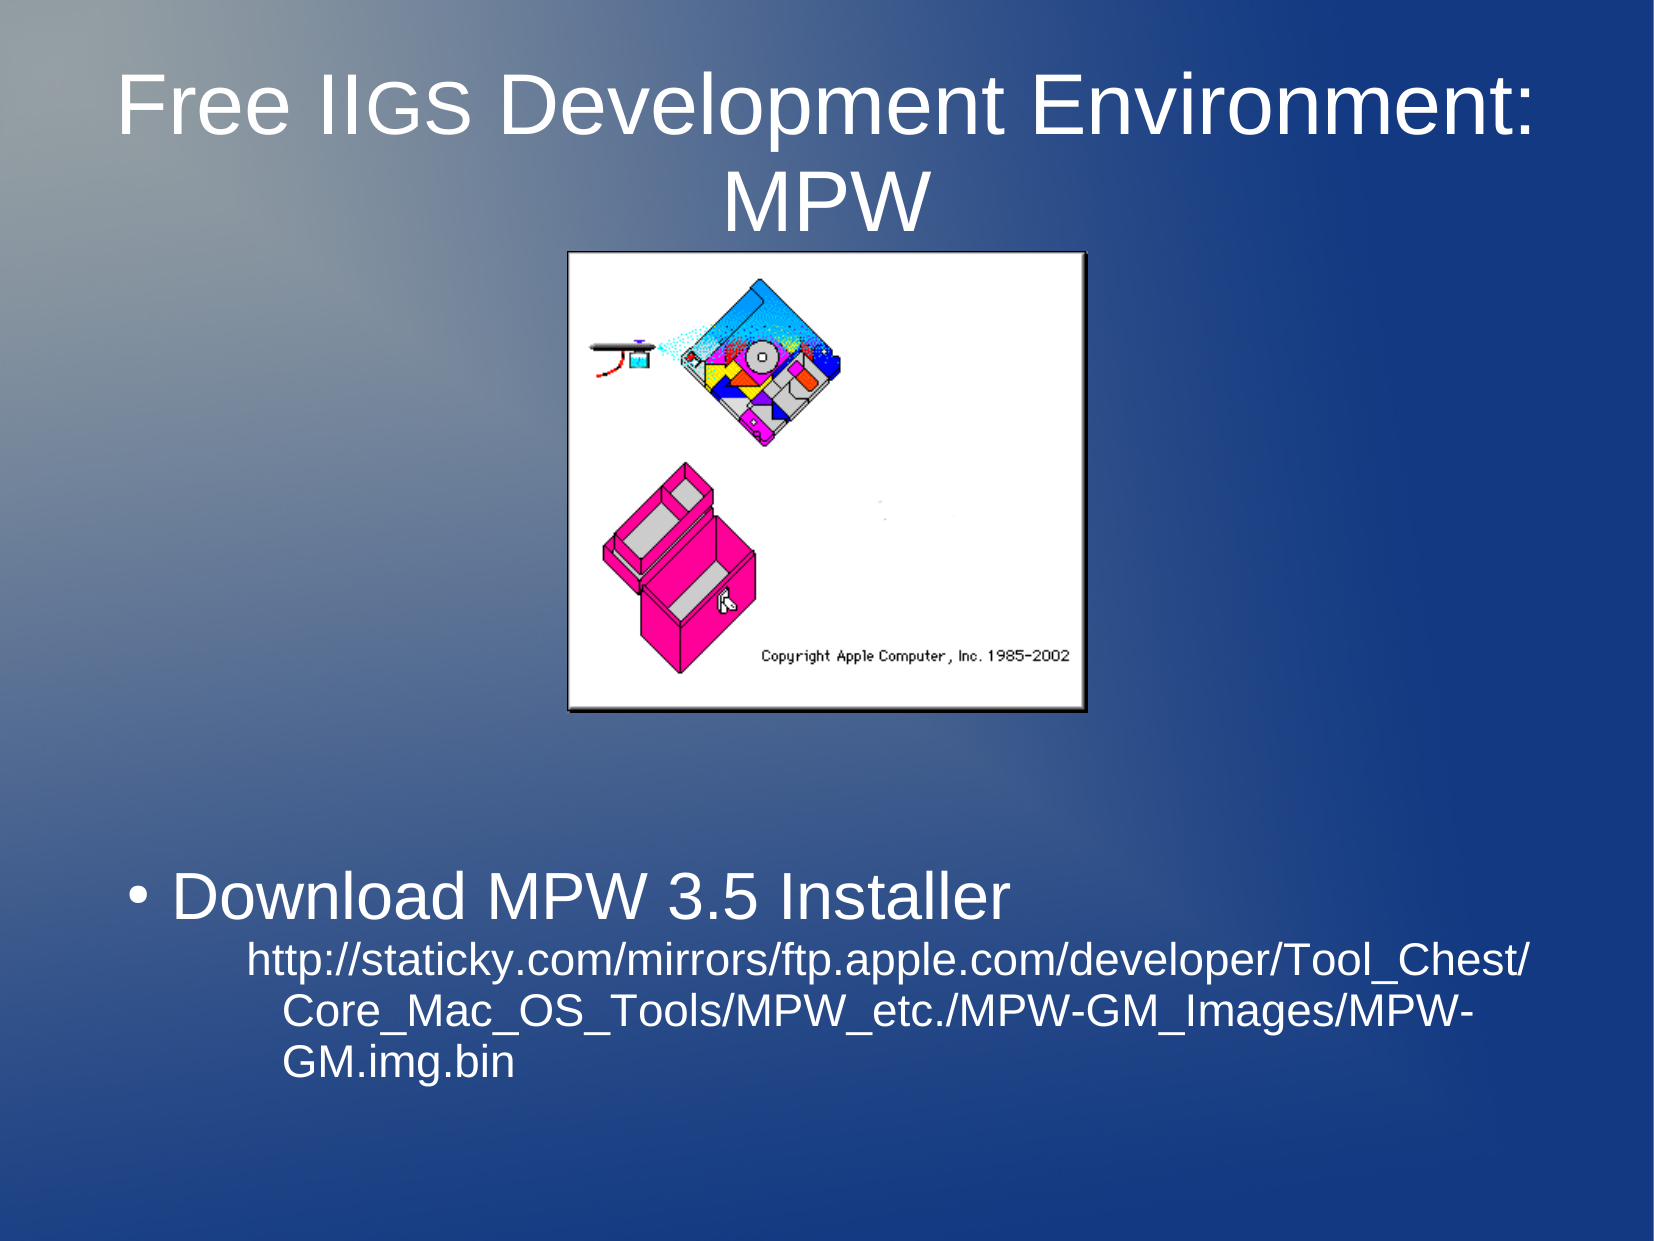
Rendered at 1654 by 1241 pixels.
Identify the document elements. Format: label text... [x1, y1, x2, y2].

picture [0, 0, 1654, 1241]
title Free IIGS Development Environment: MPW [82, 49, 1571, 257]
subtitle Download MPW 3.5 Installer http://staticky.com/mirrors/ftp.apple.com/developer/Tool_Chest/Core_Mac_OS_Tools/MPW_etc./MPW-GM_Images/MPW-GM.img.bin [86, 335, 1576, 1088]
